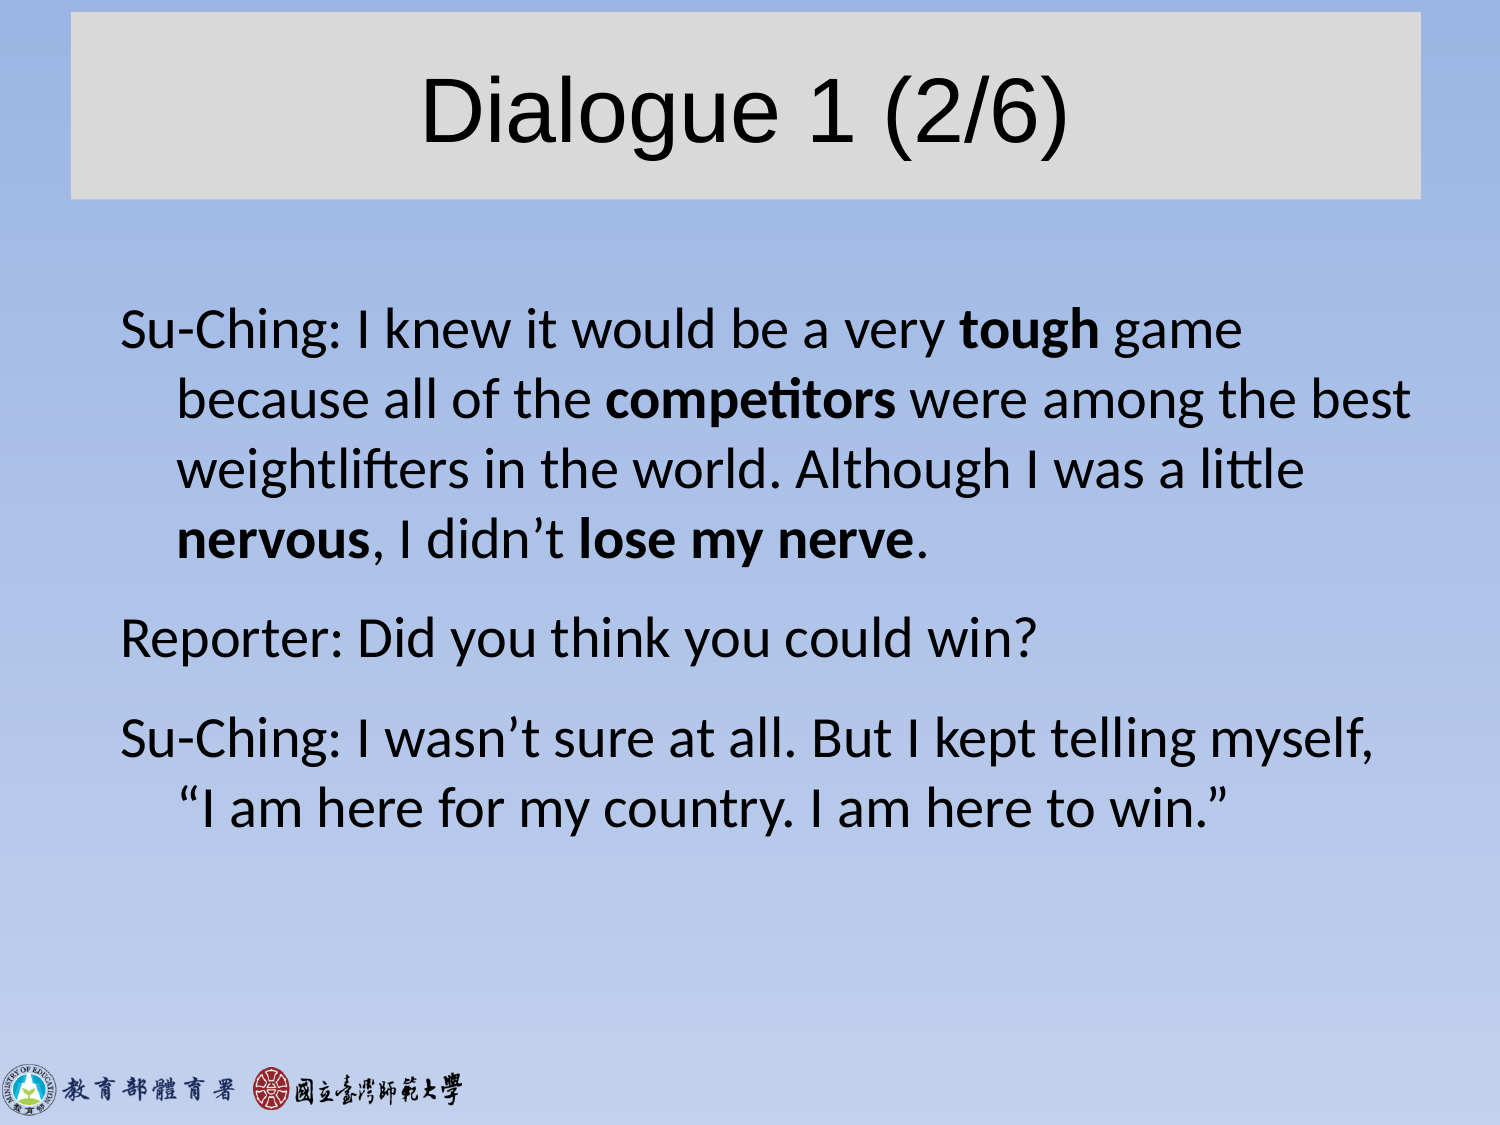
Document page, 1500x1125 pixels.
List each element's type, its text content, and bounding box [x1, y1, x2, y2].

list Su-Ching: I knew it would be a very tough game because all of the competitors were among the best weightlifters in the world. Although I was a little nervous, I didn’t lose my nerve. Reporter: Did you think you could win? Su-Ching: I wasn’t sure at all. But I kept telling myself, “I am here for my country. I am here to win.” [49, 283, 1443, 993]
title Dialogue 1 (2/6) [70, 11, 1421, 200]
